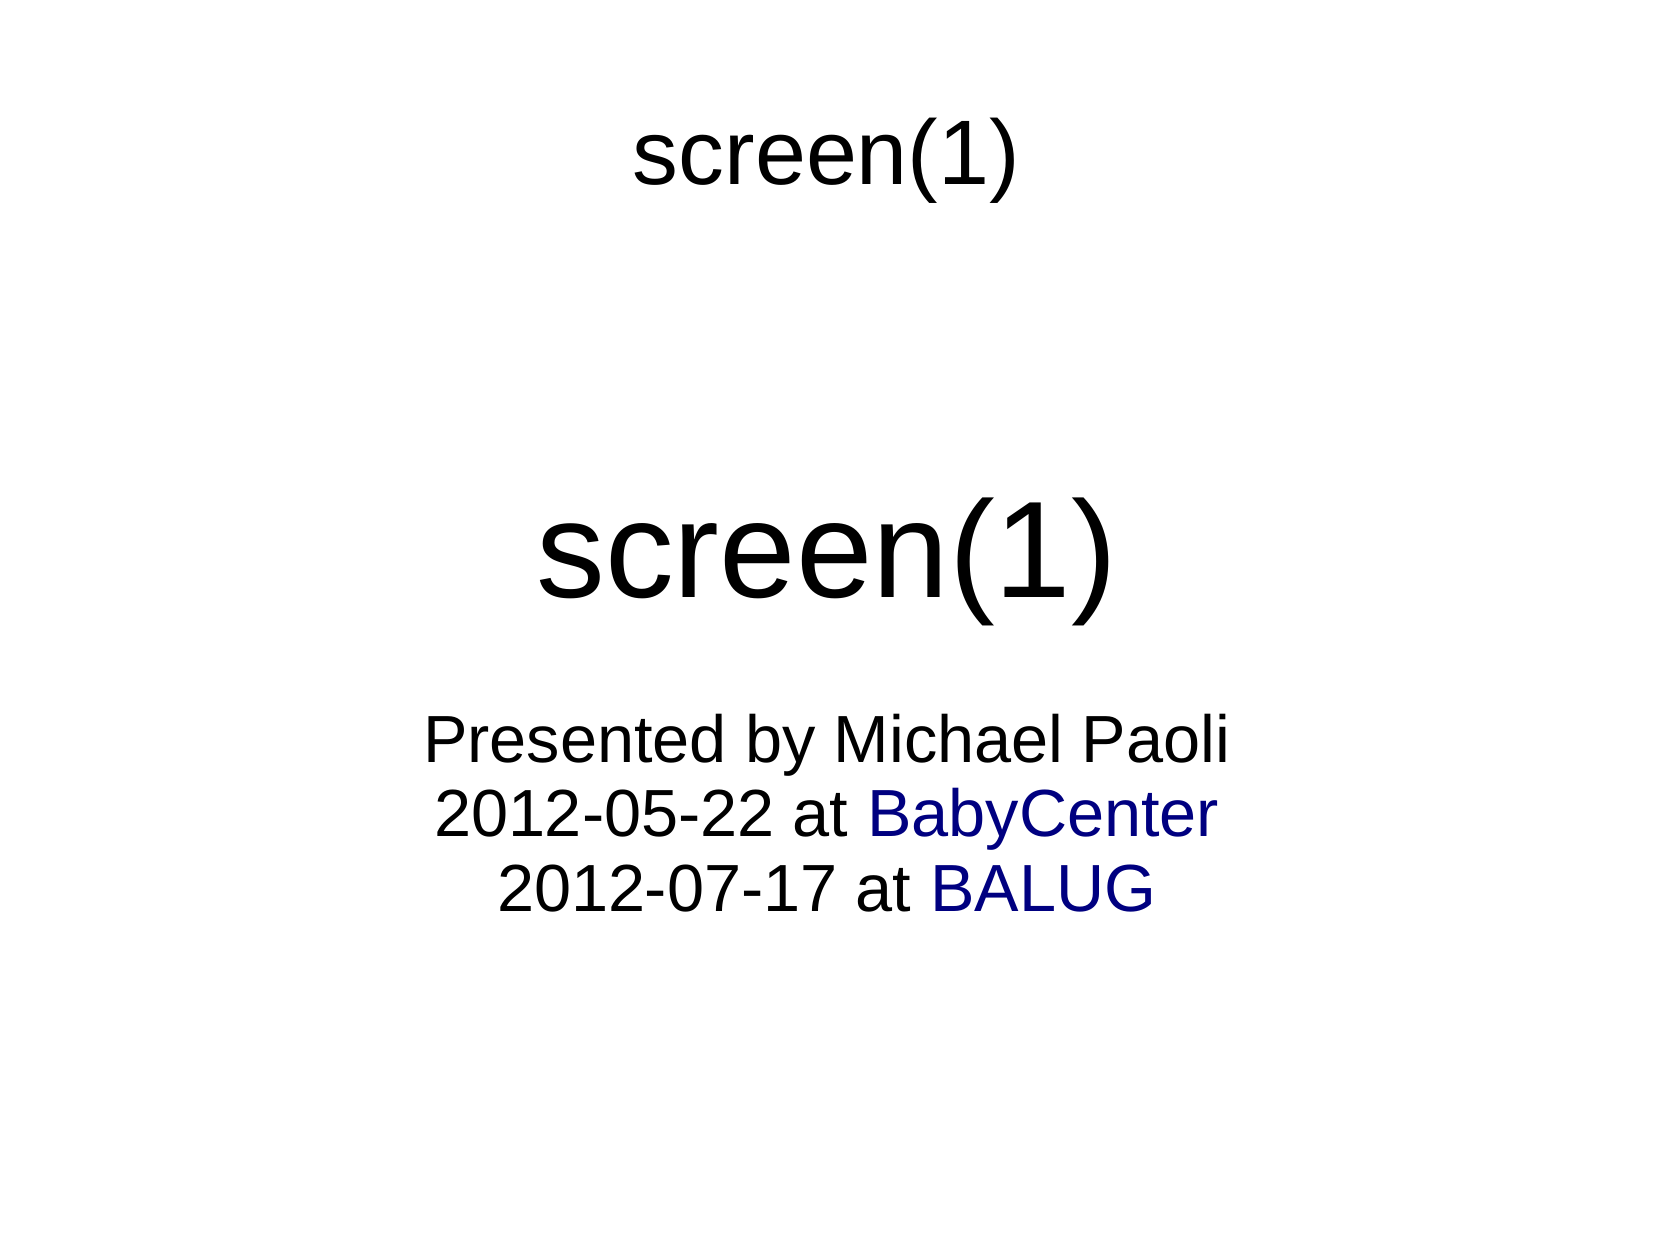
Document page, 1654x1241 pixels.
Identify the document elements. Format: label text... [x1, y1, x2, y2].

title screen(1) [82, 49, 1571, 257]
subtitle screen(1) Presented by Michael Paoli 2012-05-22 at BabyCenter 2012-07-17 at BALUG [82, 290, 1571, 1109]
